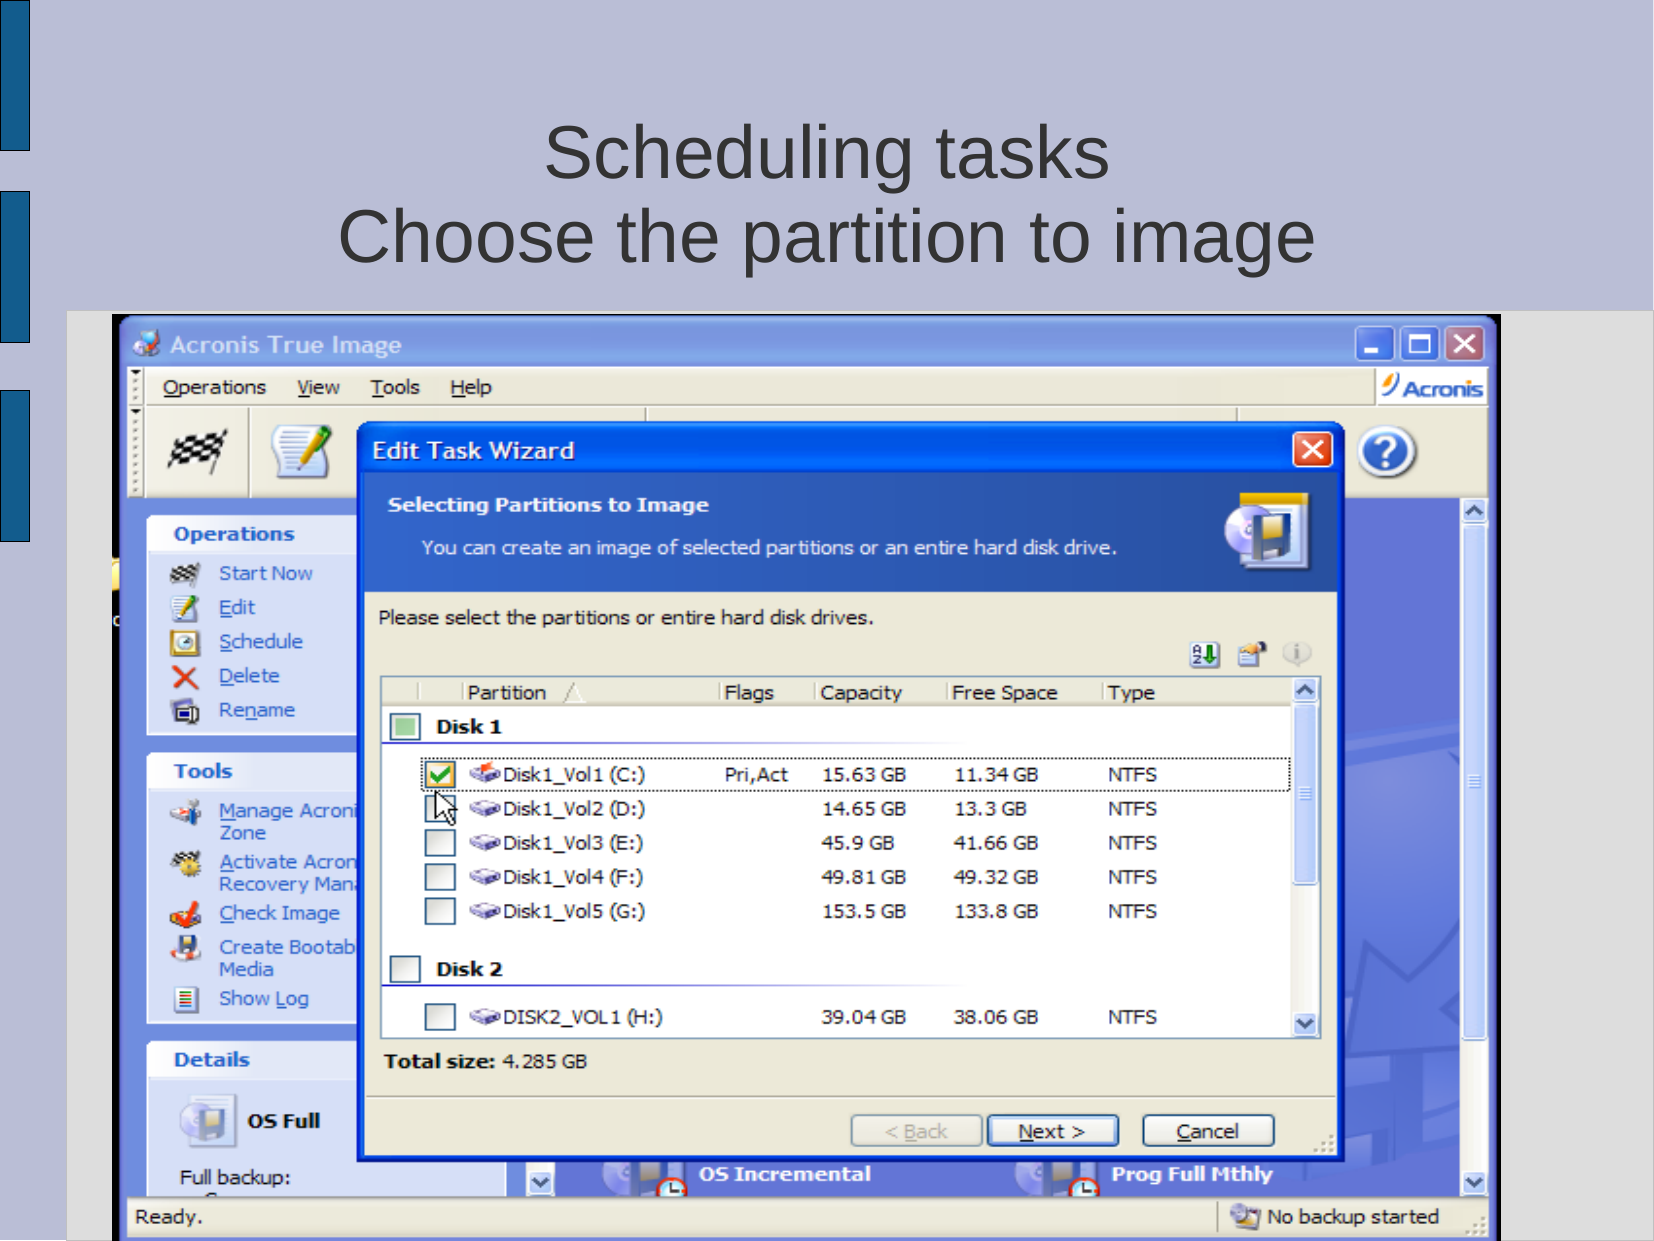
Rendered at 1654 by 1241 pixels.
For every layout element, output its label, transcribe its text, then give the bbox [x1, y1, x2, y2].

picture [112, 314, 1501, 1241]
title Scheduling tasks Choose the partition to image [121, 91, 1534, 299]
